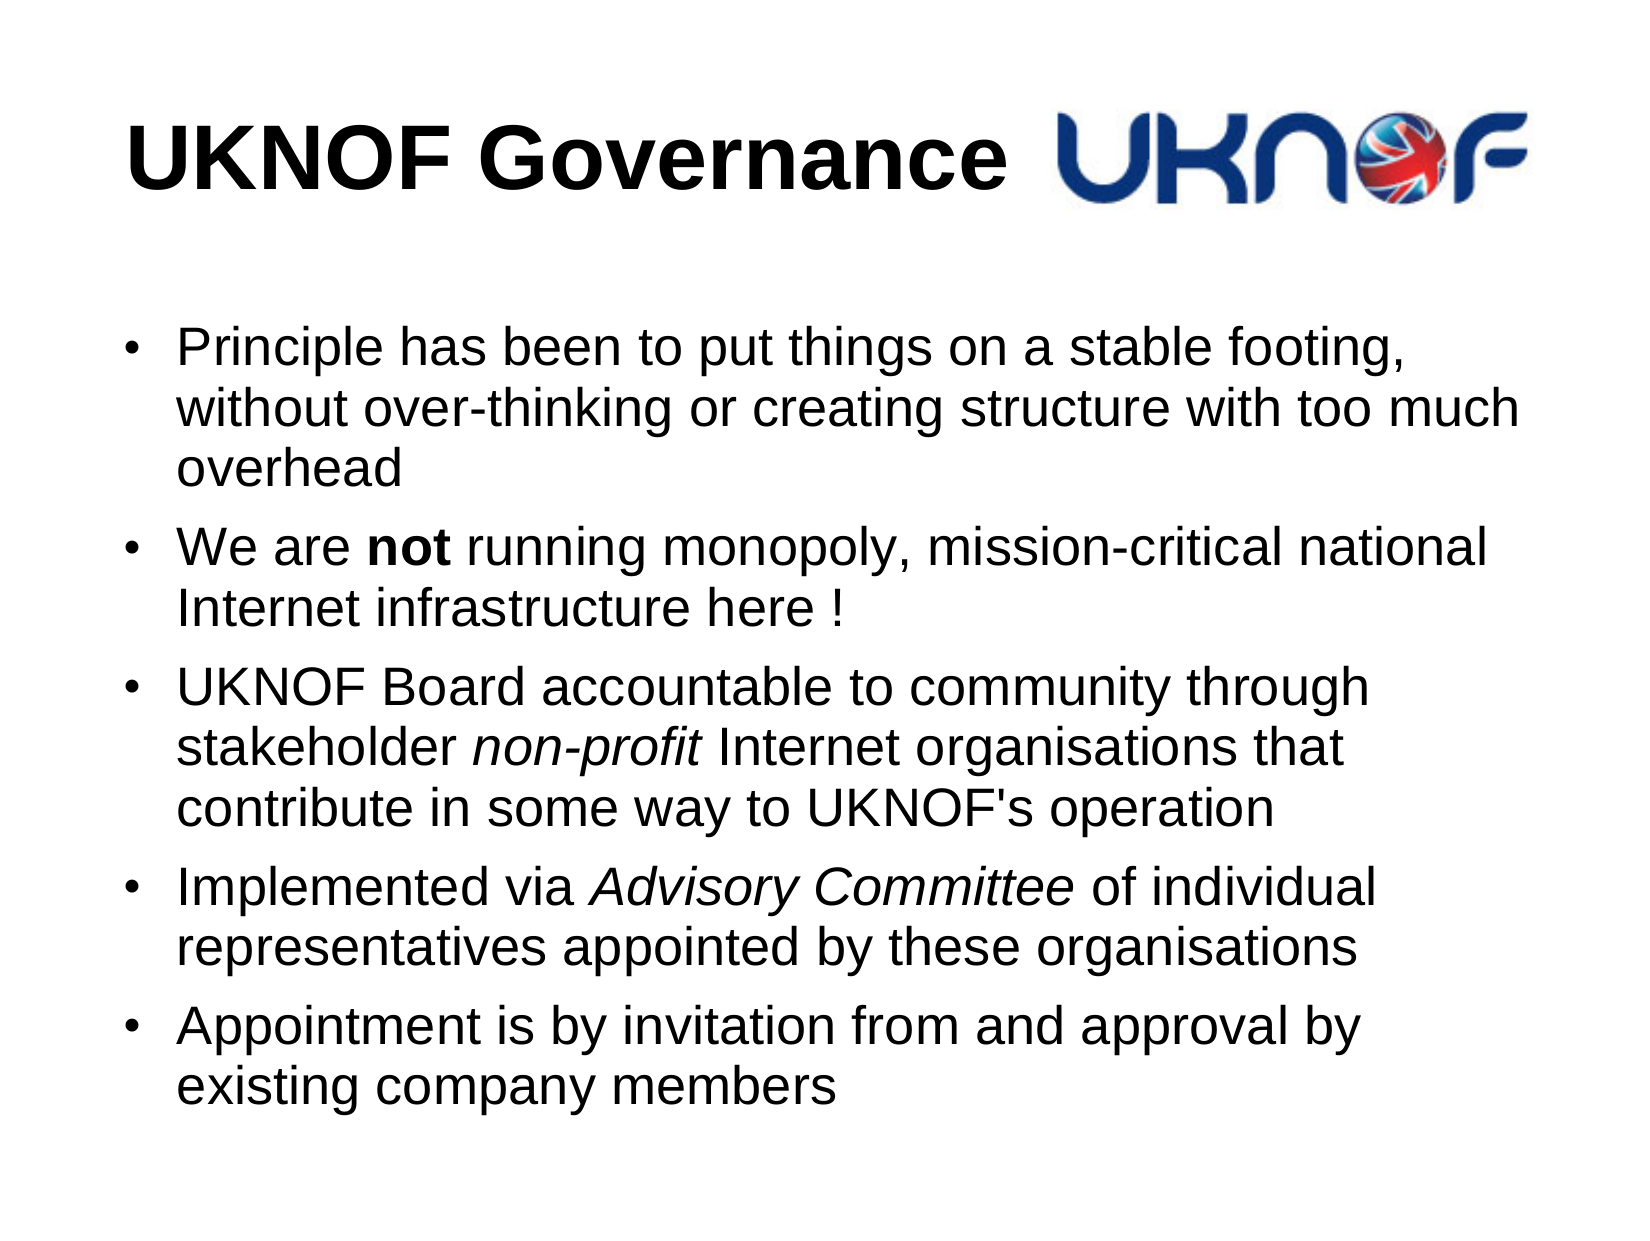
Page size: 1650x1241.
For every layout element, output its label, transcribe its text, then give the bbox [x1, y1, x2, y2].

list Principle has been to put things on a stable footing, without over-thinking or creating structure with too much overhead We are not running monopoly, mission-critical national Internet infrastructure here ! UKNOF Board accountable to community through stakeholder non-profit Internet organisations that contribute in some way to UKNOF's operation Implemented via Advisory Committee of individual representatives appointed by these organisations Appointment is by invitation from and approval by existing company members [122, 316, 1524, 1132]
picture [1050, 93, 1536, 225]
title UKNOF Governance [123, 37, 1013, 279]
